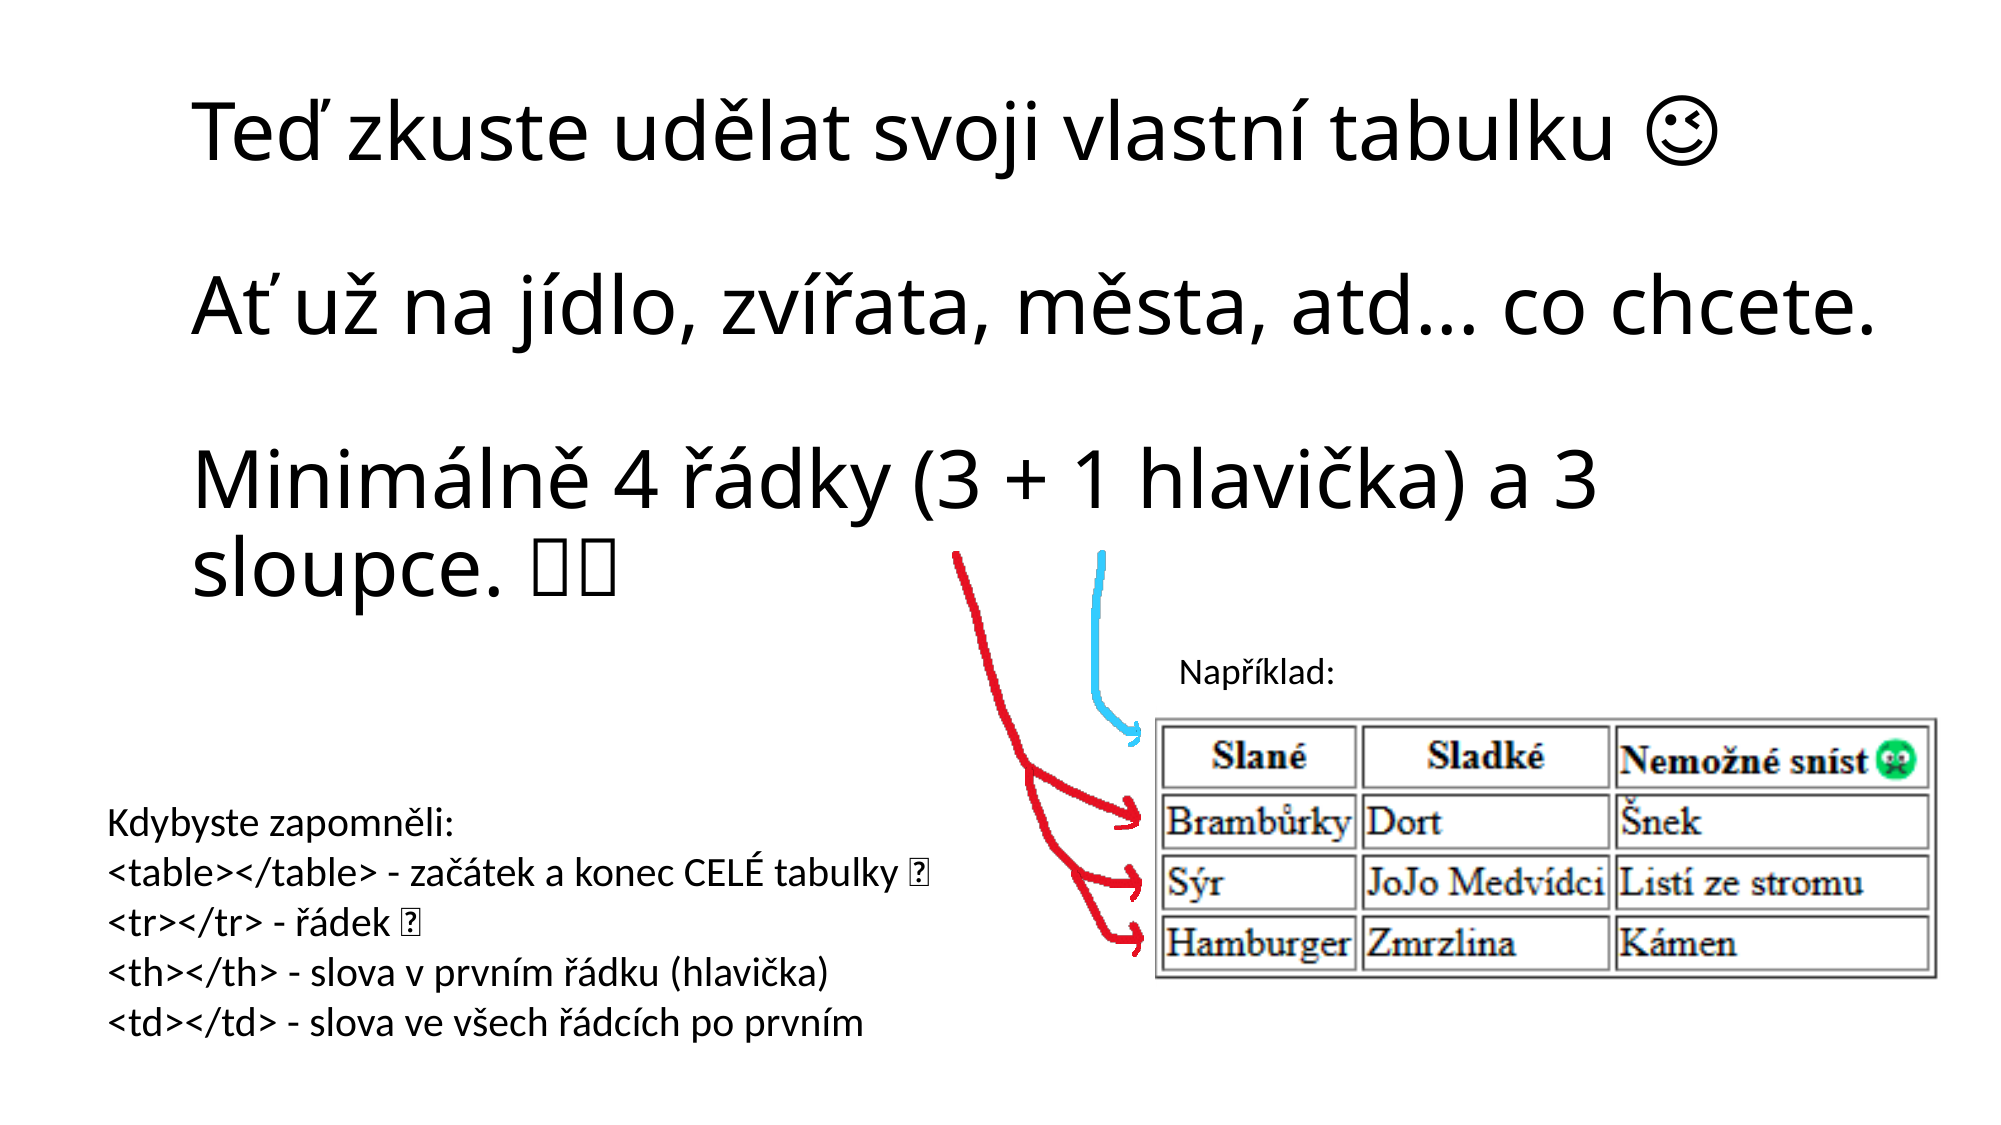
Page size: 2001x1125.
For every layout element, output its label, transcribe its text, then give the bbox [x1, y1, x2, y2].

picture [1155, 706, 1948, 987]
title Teď zkuste udělat svoji vlastní tabulku 😉 Ať už na jídlo, zvířata, města, atd... co chcete. Minimálně 4 řádky (3 + 1 hlavička) a 3 sloupce. 📏➗ [175, 37, 1901, 764]
text_box Kdybyste zapomněli: <table></table> - začátek a konec CELÉ tabulky 🍫 <tr></tr> - řádek 🟰 <th></th> - slova v prvním řádku (hlavička) <td></td> - slova ve všech řádcích po prvním [92, 786, 1111, 1055]
picture [952, 550, 1144, 957]
text_box Například: [1163, 639, 1352, 701]
